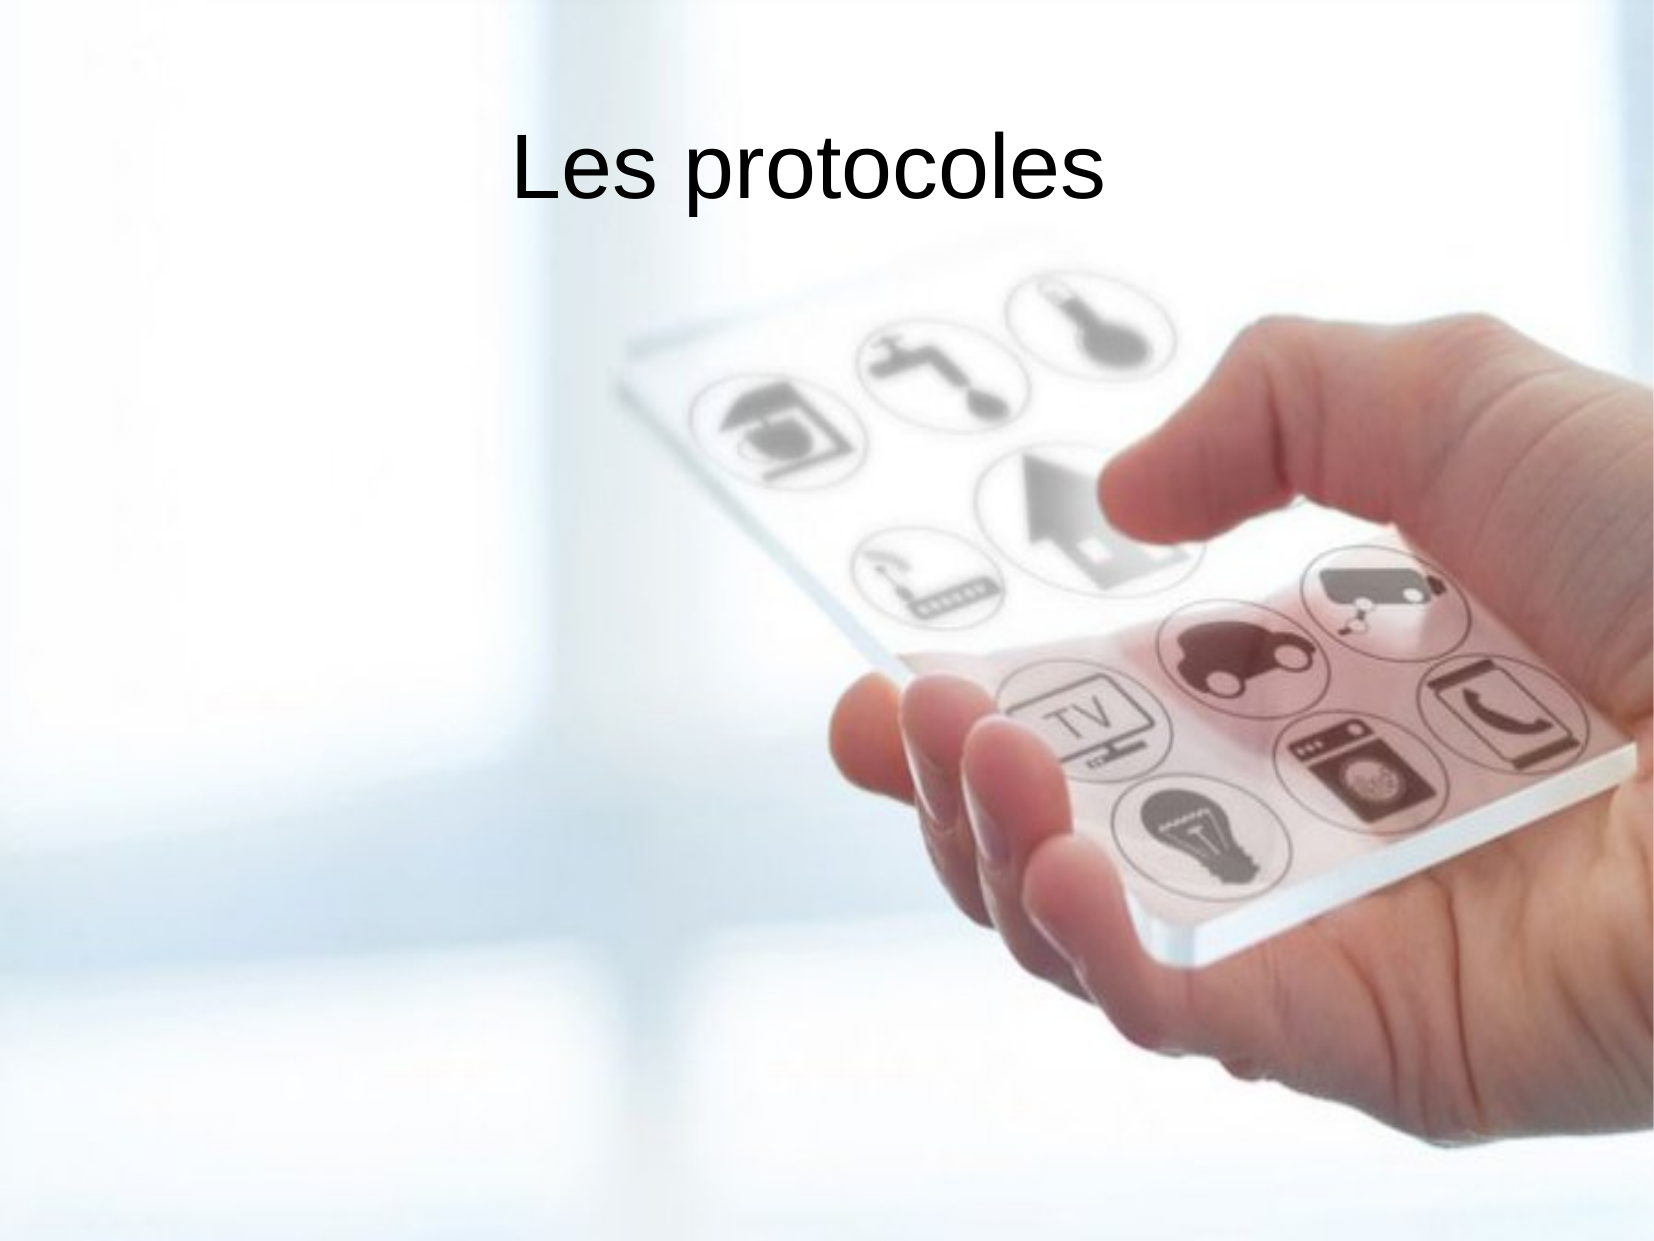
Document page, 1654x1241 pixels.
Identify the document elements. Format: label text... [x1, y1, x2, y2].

title [23, 933, 1477, 1168]
title Les protocoles [82, 49, 1536, 284]
picture [0, 0, 1654, 1241]
